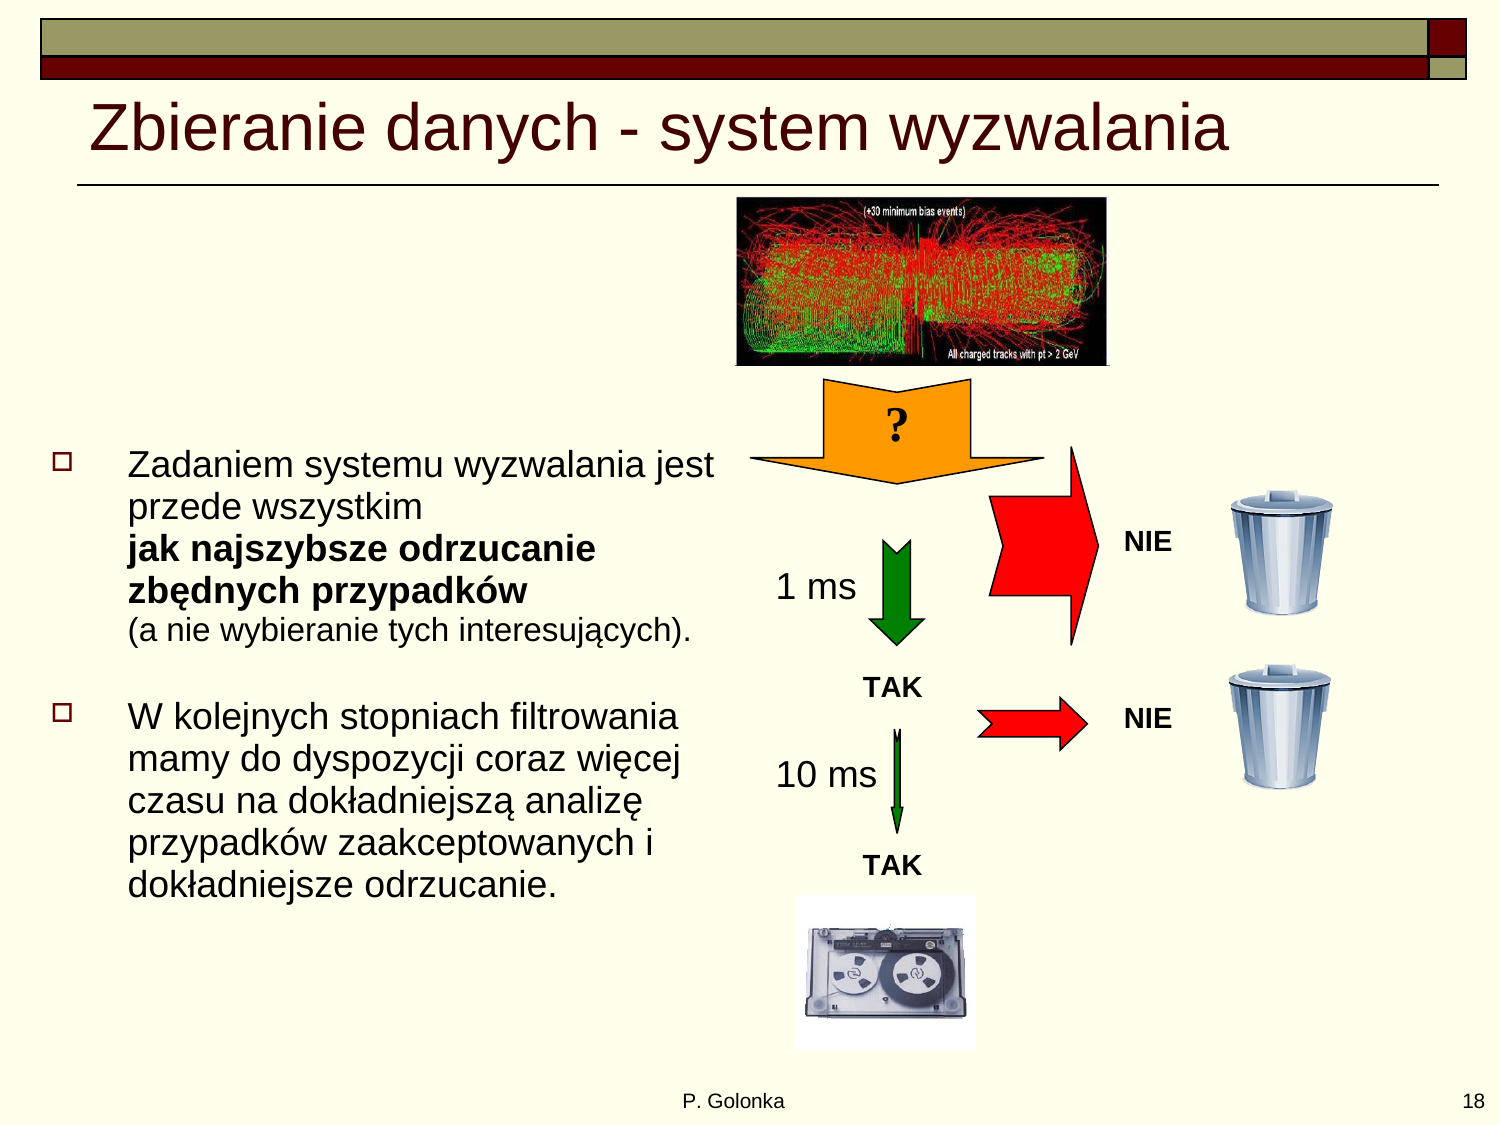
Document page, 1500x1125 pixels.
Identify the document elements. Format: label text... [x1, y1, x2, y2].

text_box 10 ms [760, 749, 893, 803]
text_box NIE [1109, 697, 1208, 743]
picture [1230, 489, 1334, 616]
picture [796, 895, 976, 1050]
text_box [989, 446, 1099, 646]
text_box TAK [848, 666, 938, 712]
text_box ? [869, 394, 925, 460]
text_box [891, 728, 903, 834]
text_box NIE [1109, 519, 1208, 565]
text_box [869, 540, 924, 646]
text_box 1 ms [760, 561, 872, 615]
text_box [749, 379, 1045, 484]
list Zadaniem systemu wyzwalania jest przede wszystkim jak najszybsze odrzucanie zbędnych przypadków (a nie wybieranie tych interesujących). W kolejnych stopniach filtrowania mamy do dyspozycji coraz więcej czasu na dokładniejszą analizę przypadków zaakceptowanych i dokładniejsze odrzucanie. [35, 436, 773, 914]
picture [1228, 663, 1332, 790]
title Zbieranie danych - system wyzwalania [75, 82, 1426, 173]
text_box TAK [847, 844, 946, 889]
text_box [978, 697, 1088, 751]
picture [735, 196, 1110, 366]
